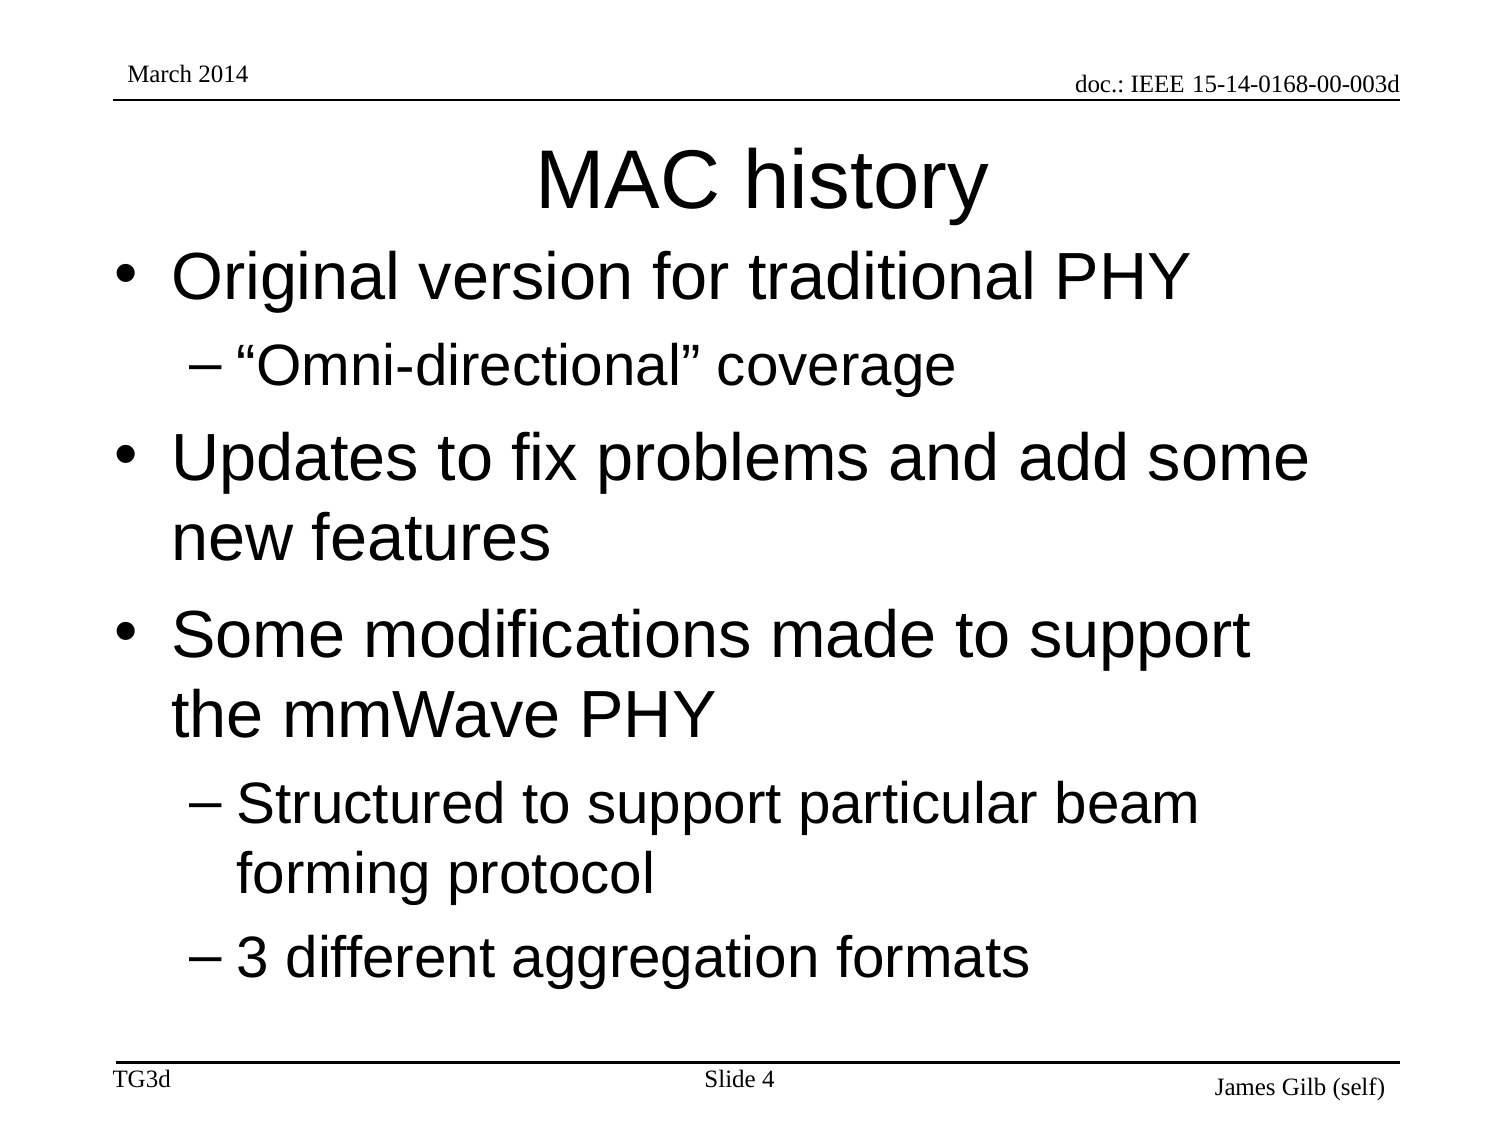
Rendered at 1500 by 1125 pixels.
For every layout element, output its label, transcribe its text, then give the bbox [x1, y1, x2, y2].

list Original version for traditional PHY “Omni-directional” coverage Updates to fix problems and add some new features Some modifications made to support the mmWave PHY Structured to support particular beam forming protocol 3 different aggregation formats [99, 224, 1375, 1051]
title MAC history [125, 112, 1401, 238]
